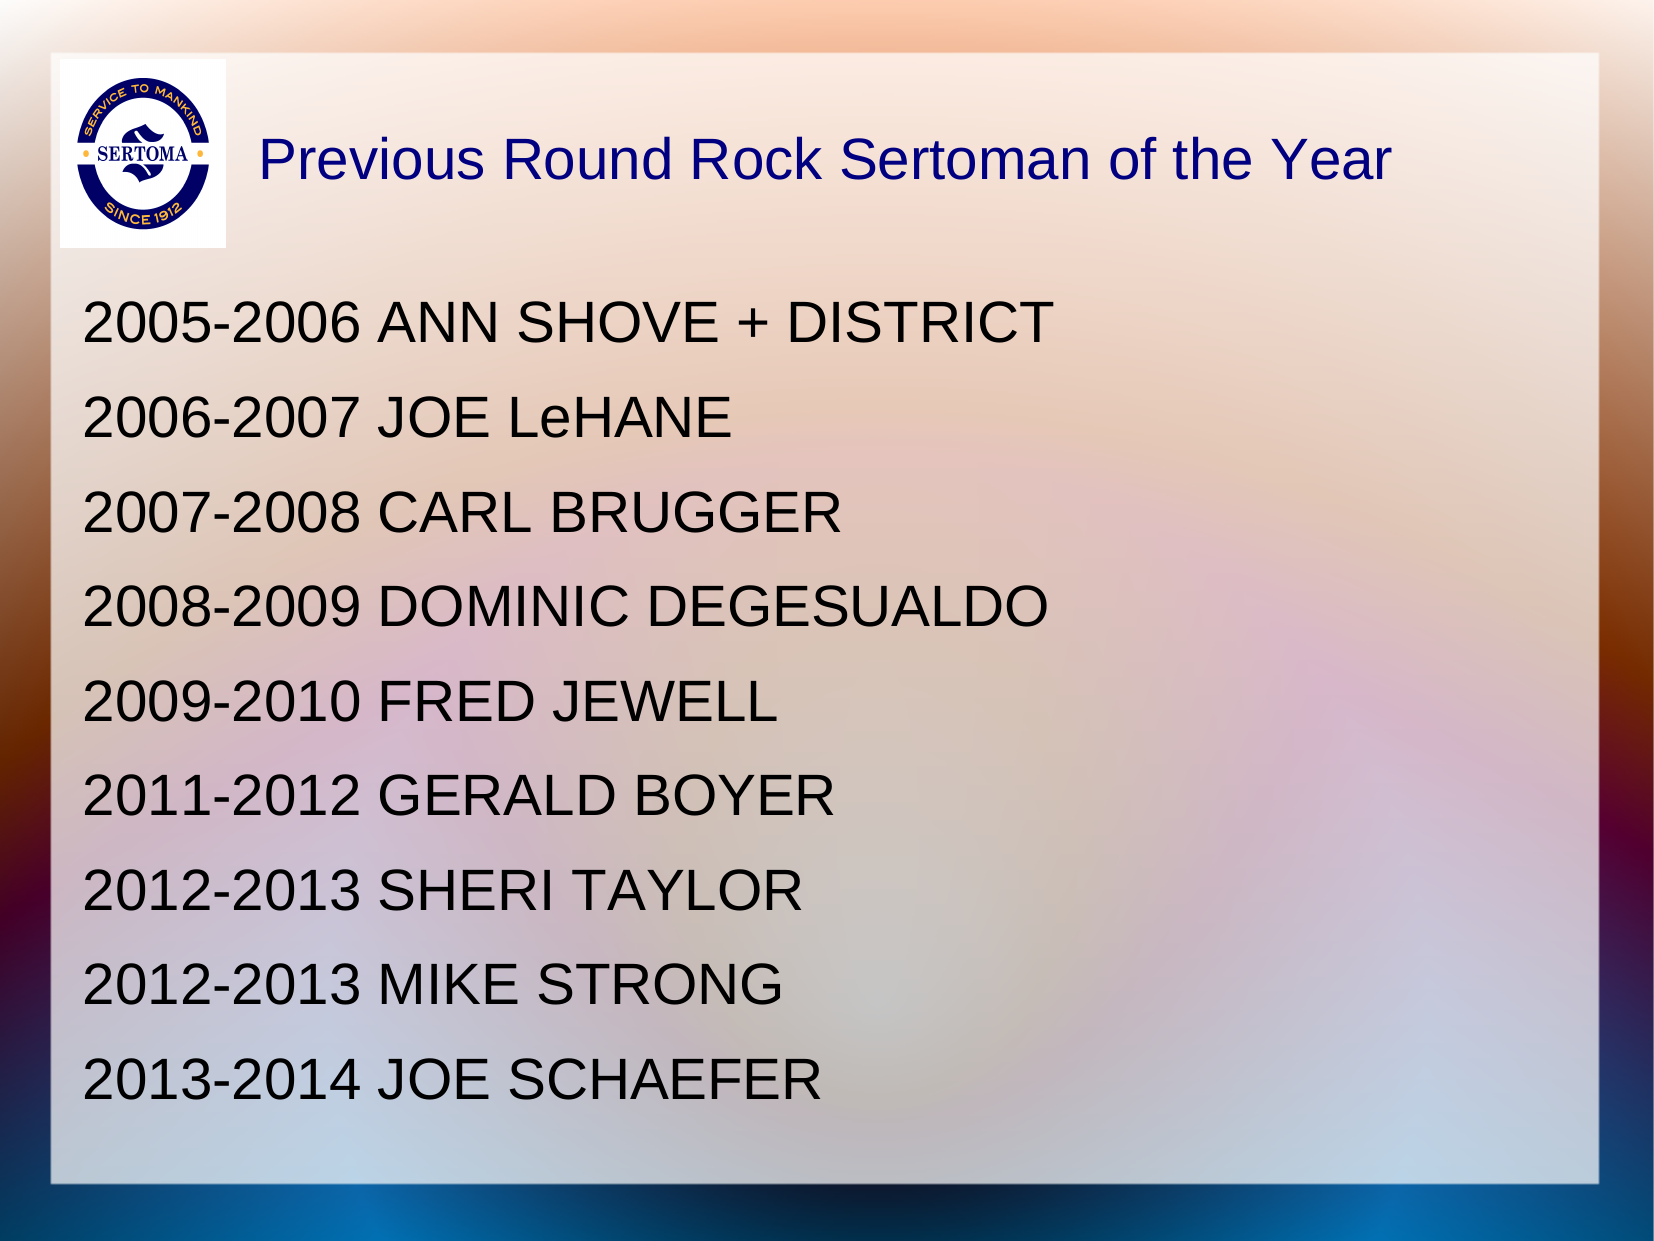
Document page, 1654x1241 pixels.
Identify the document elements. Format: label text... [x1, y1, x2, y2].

title Previous Round Rock Sertoman of the Year [82, 55, 1571, 263]
picture [0, 0, 1654, 1241]
list 2005-2006 ANN SHOVE + DISTRICT 2006-2007 JOE LeHANE 2007-2008 CARL BRUGGER 2008-2009 DOMINIC DEGESUALDO 2009-2010 FRED JEWELL 2011-2012 GERALD BOYER 2012-2013 SHERI TAYLOR 2012-2013 MIKE STRONG 2013-2014 JOE SCHAEFER [82, 290, 1571, 1241]
